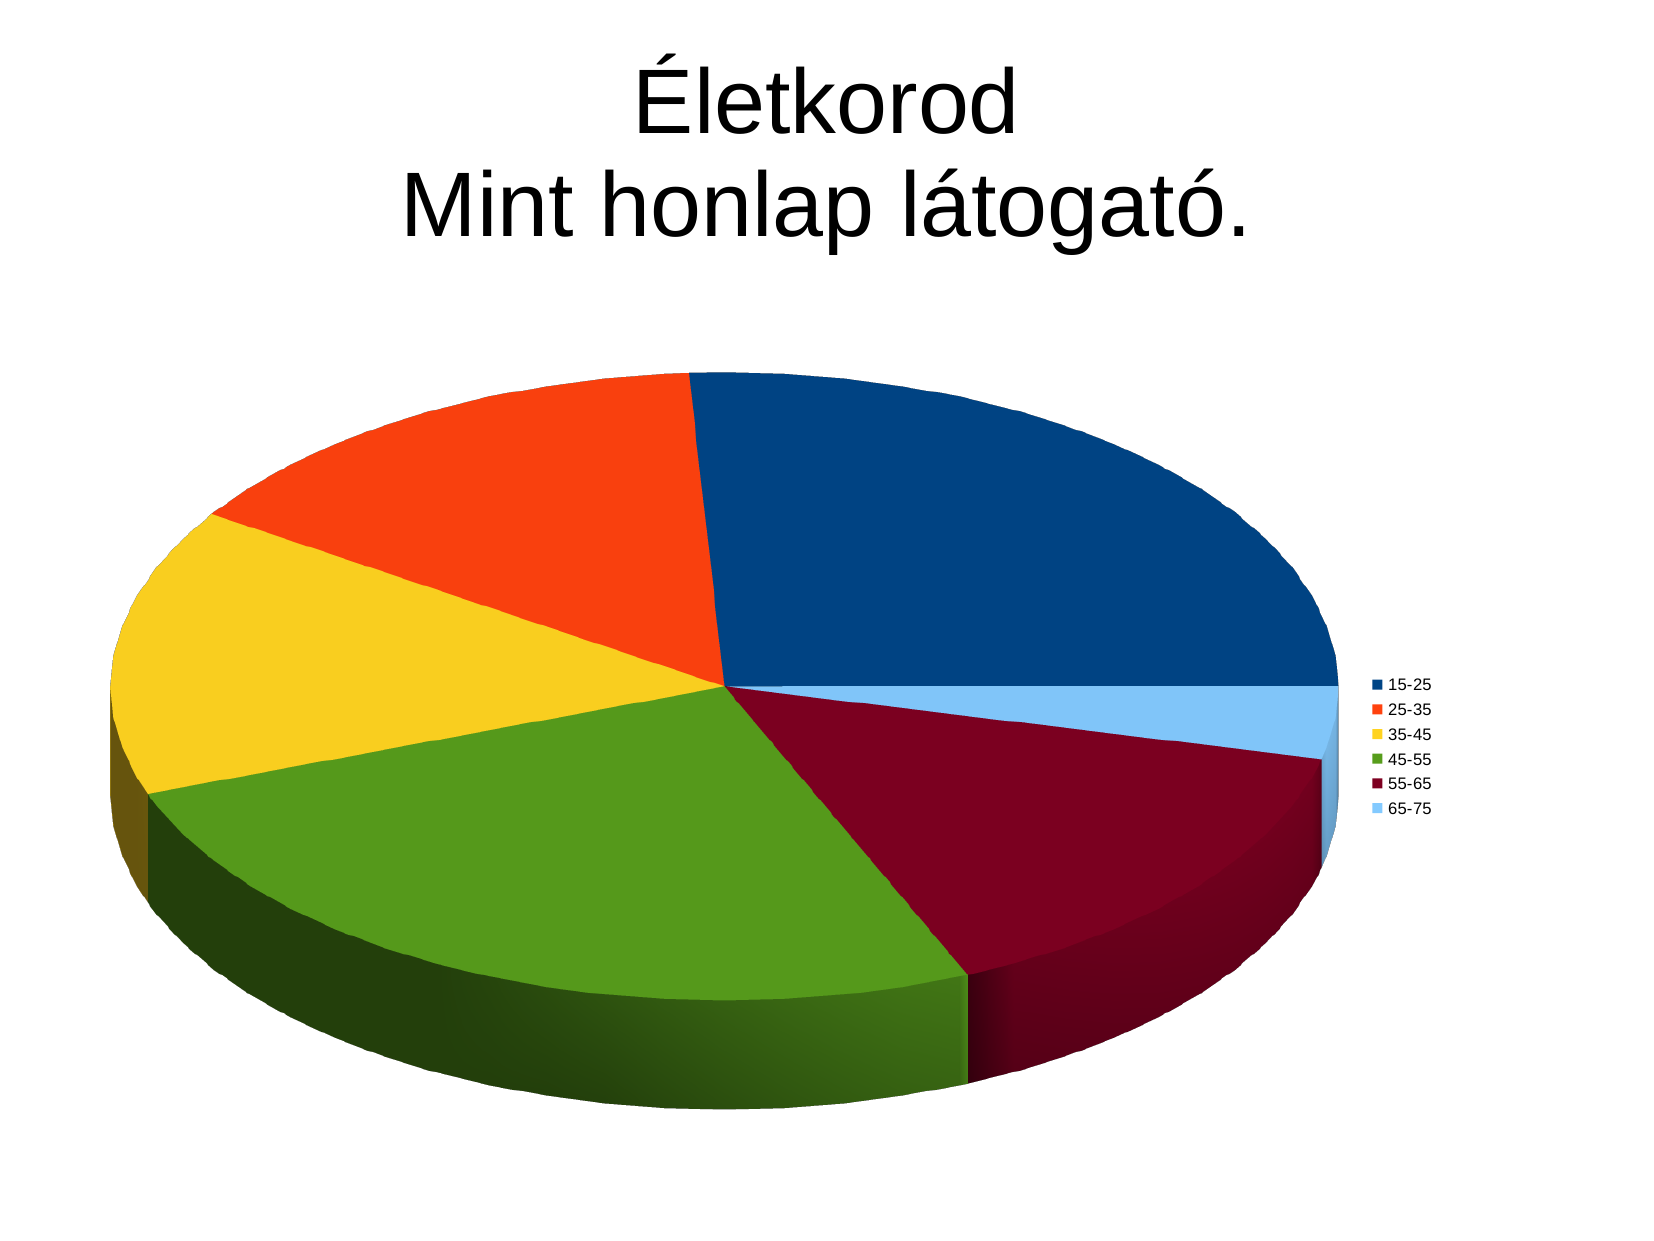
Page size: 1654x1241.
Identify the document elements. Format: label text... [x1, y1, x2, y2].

title Életkorod Mint honlap látogató. [82, 49, 1571, 257]
chart [82, 290, 1477, 1211]
